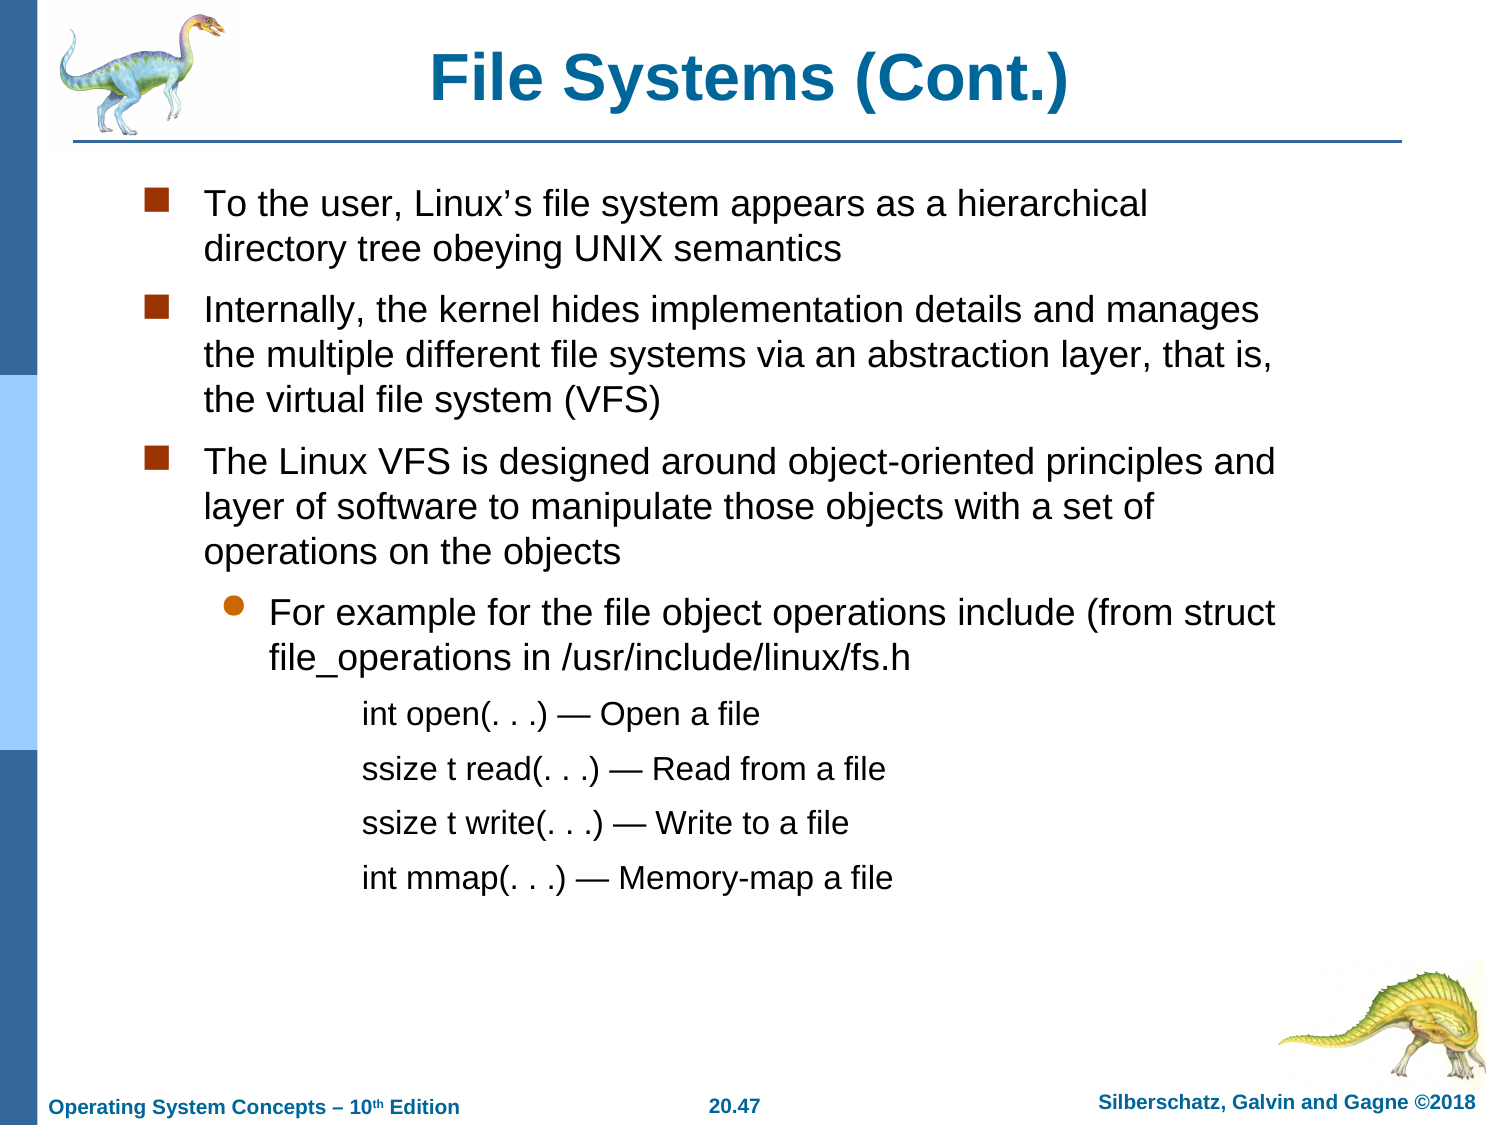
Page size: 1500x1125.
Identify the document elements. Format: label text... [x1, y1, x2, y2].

picture [46, 0, 243, 149]
title File Systems (Cont.) [75, 26, 1426, 122]
list To the user, Linux’s file system appears as a hierarchical directory tree obeying UNIX semantics Internally, the kernel hides implementation details and manages the multiple different file systems via an abstraction layer, that is, the virtual file system (VFS) The Linux VFS is designed around object-oriented principles and layer of software to manipulate those objects with a set of operations on the objects For example for the file object operations include (from struct file_operations in /usr/include/linux/fs.h int open(. . .) — Open a file ssize t read(. . .) — Read from a file ssize t write(. . .) — Write to a file int mmap(. . .) — Memory-map a file [132, 171, 1305, 1043]
picture [1275, 959, 1486, 1090]
picture [1415, 1094, 1423, 1099]
